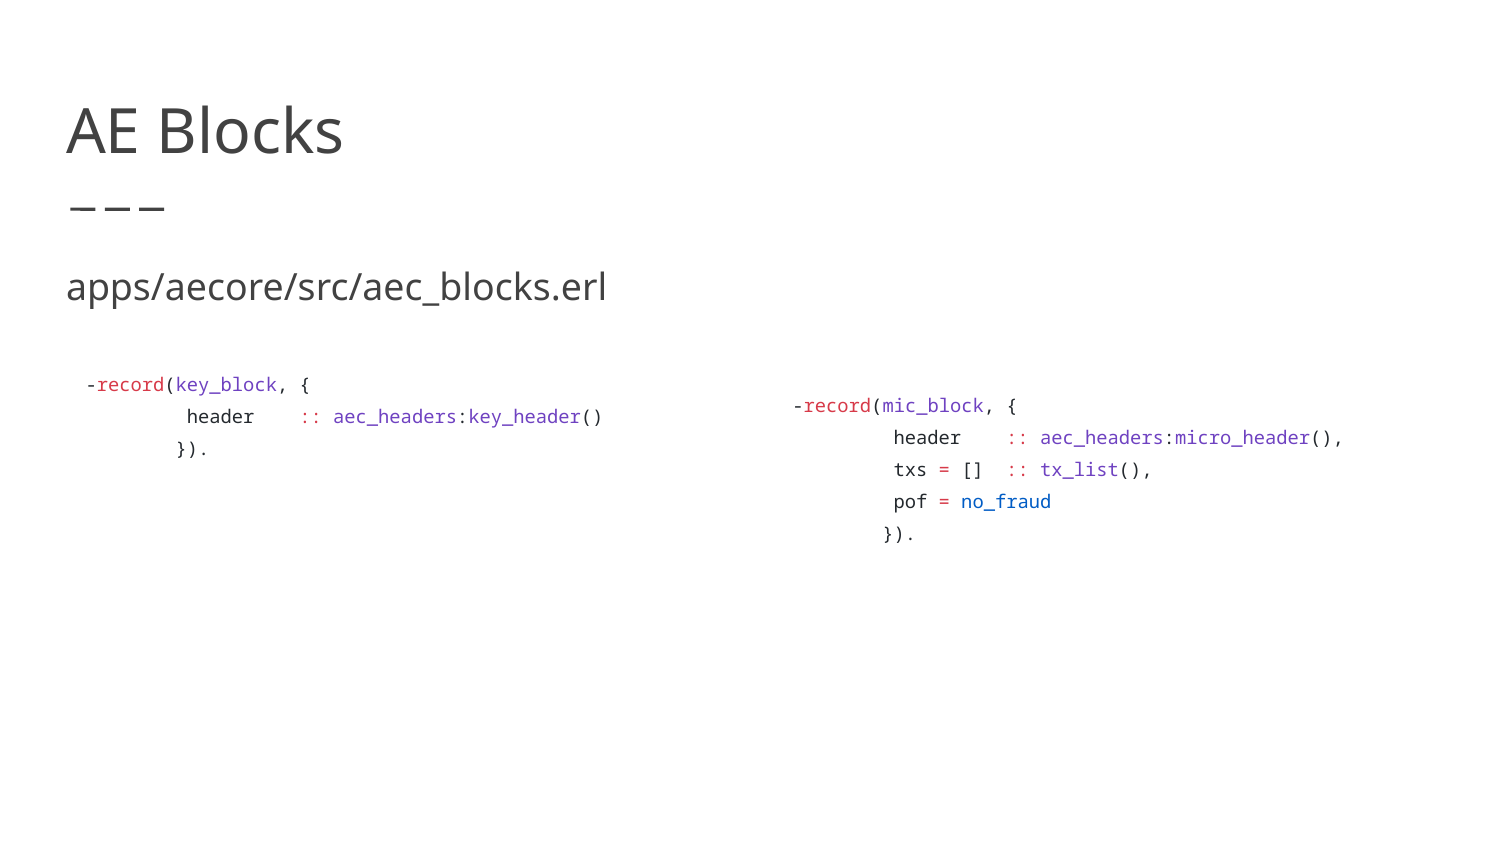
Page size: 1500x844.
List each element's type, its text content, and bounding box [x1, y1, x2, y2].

text_box -record(key_block, { header :: aec_headers:key_header() }). [70, 348, 738, 758]
list apps/aecore/src/aec_blocks.erl [51, 240, 1449, 311]
text_box -record(mic_block, { header :: aec_headers:micro_header(), txs = [] :: tx_list(), pof = no_fraud }). [777, 369, 1444, 780]
title AE Blocks [51, 61, 1449, 182]
